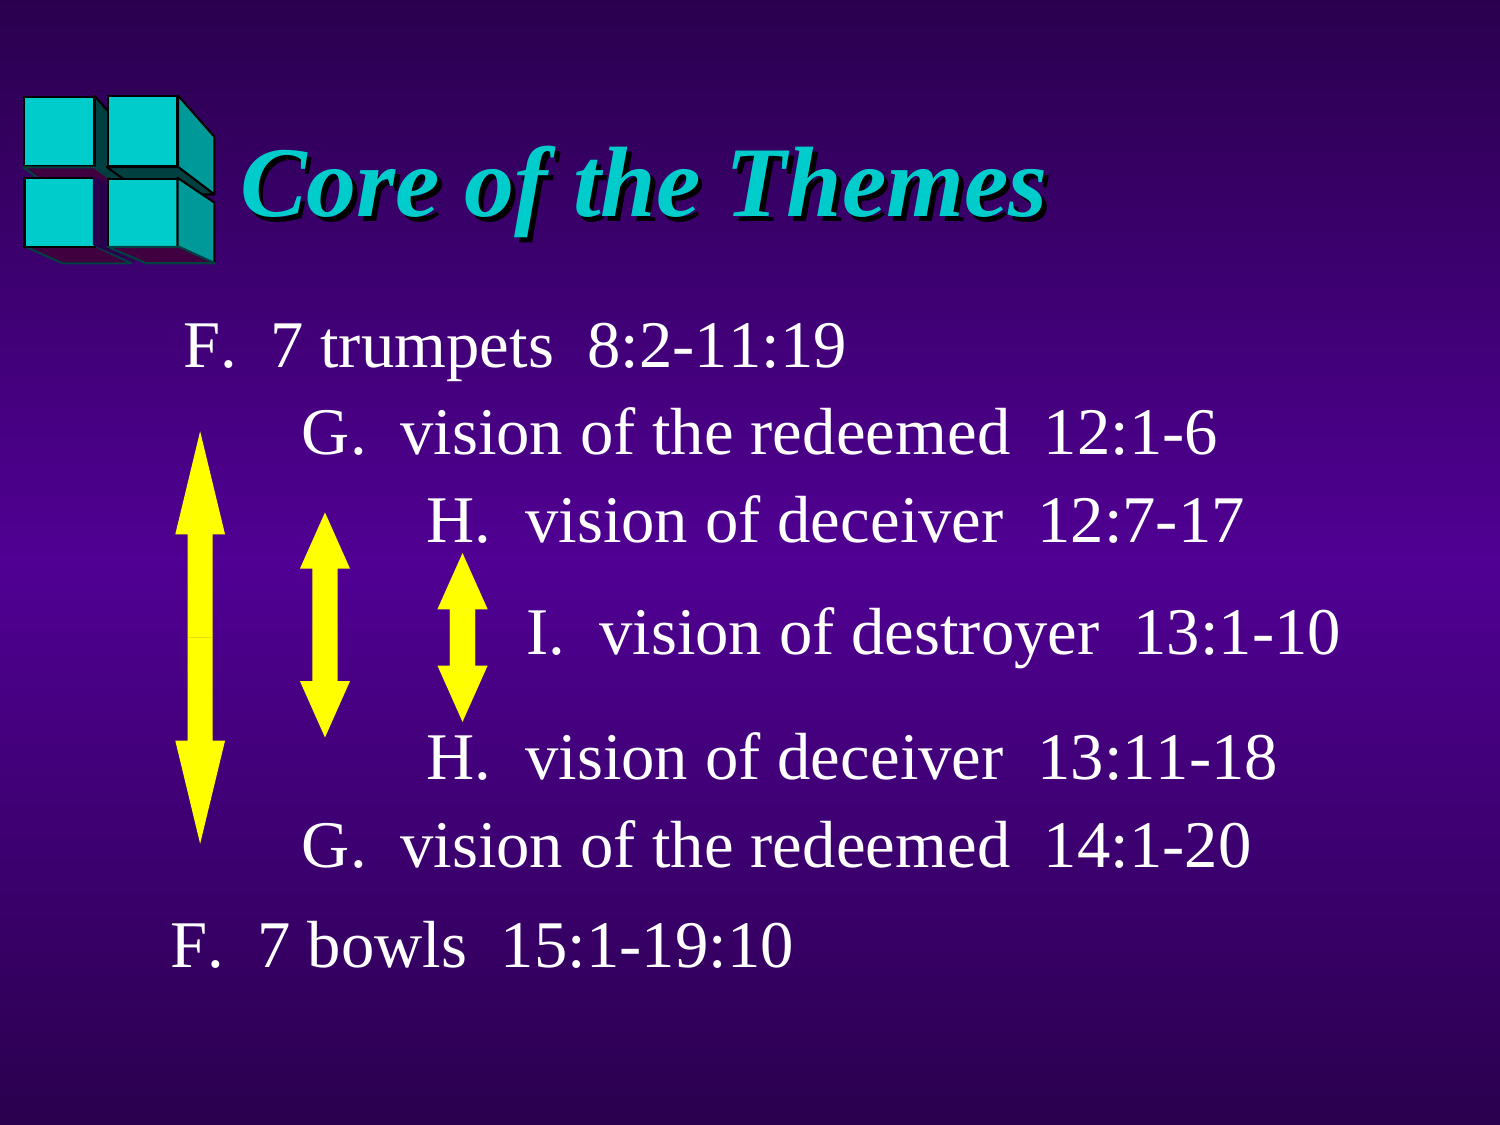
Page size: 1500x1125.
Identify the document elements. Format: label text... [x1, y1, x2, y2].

text_box [437, 553, 488, 722]
text_box F. 7 trumpets 8:2-11:19 [168, 300, 1027, 389]
text_box G. vision of the redeemed 12:1-6 [287, 387, 1316, 477]
text_box [175, 431, 226, 844]
text_box [299, 512, 351, 738]
text_box F. 7 bowls 15:1-19:10 [156, 900, 1053, 989]
text_box H. vision of deceiver 13:11-18 [412, 712, 1330, 802]
text_box I. vision of destroyer 13:1-10 [512, 587, 1363, 677]
title Core of the Themes [224, 78, 1388, 288]
text_box H. vision of deceiver 12:7-17 [412, 475, 1448, 564]
text_box G. vision of the redeemed 14:1-20 [287, 800, 1277, 889]
